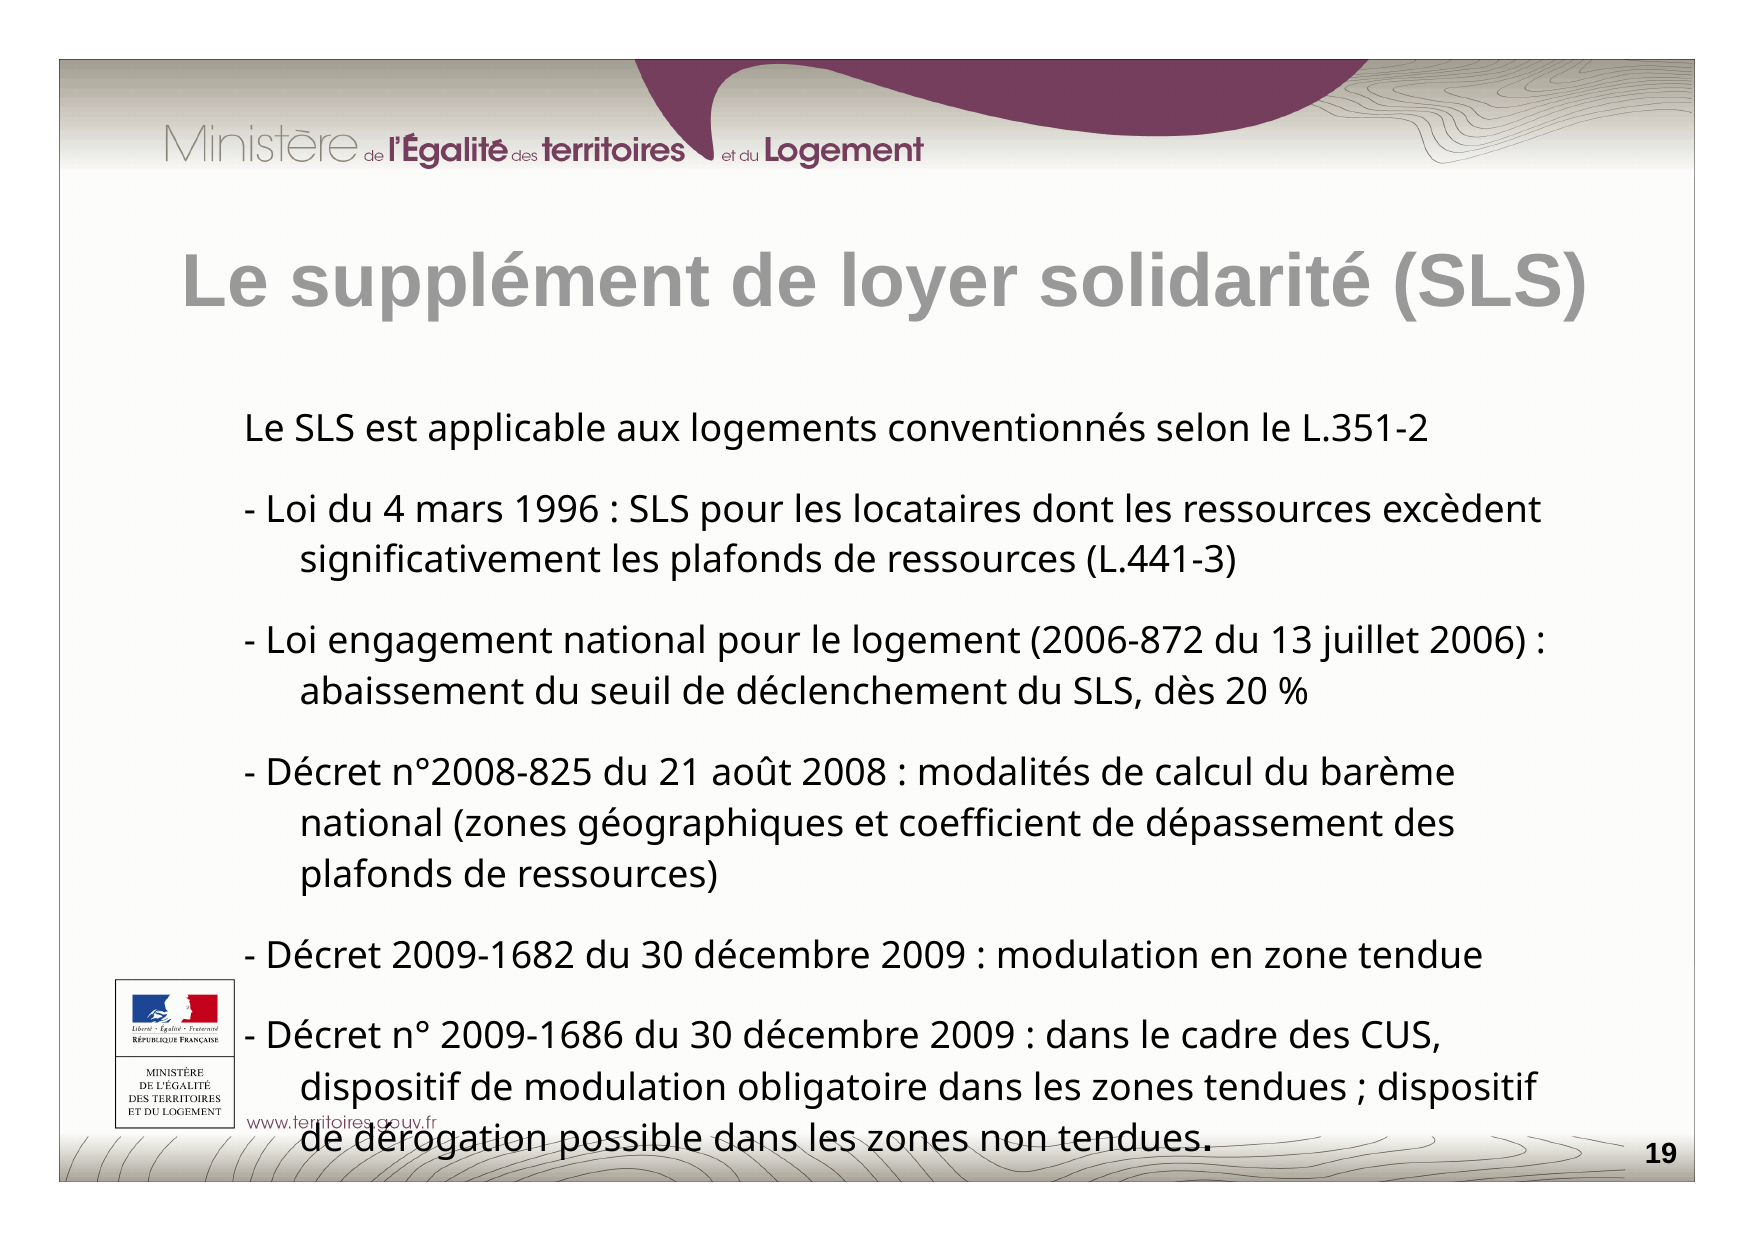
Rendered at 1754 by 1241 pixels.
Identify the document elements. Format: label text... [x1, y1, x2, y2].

list Le SLS est applicable aux logements conventionnés selon le L.351-2 - Loi du 4 mars 1996 : SLS pour les locataires dont les ressources excèdent significativement les plafonds de ressources (L.441-3) - Loi engagement national pour le logement (2006-872 du 13 juillet 2006) : abaissement du seuil de déclenchement du SLS, dès 20 % - Décret n°2008-825 du 21 août 2008 : modalités de calcul du barème national (zones géographiques et coefficient de dépassement des plafonds de ressources) - Décret 2009-1682 du 30 décembre 2009 : modulation en zone tendue - Décret n° 2009-1686 du 30 décembre 2009 : dans le cadre des CUS, dispositif de modulation obligatoire dans les zones tendues ; dispositif de dérogation possible dans les zones non tendues. [243, 401, 1559, 1241]
title Le supplément de loyer solidarité (SLS) [149, 186, 1622, 374]
picture [59, 59, 1695, 1182]
